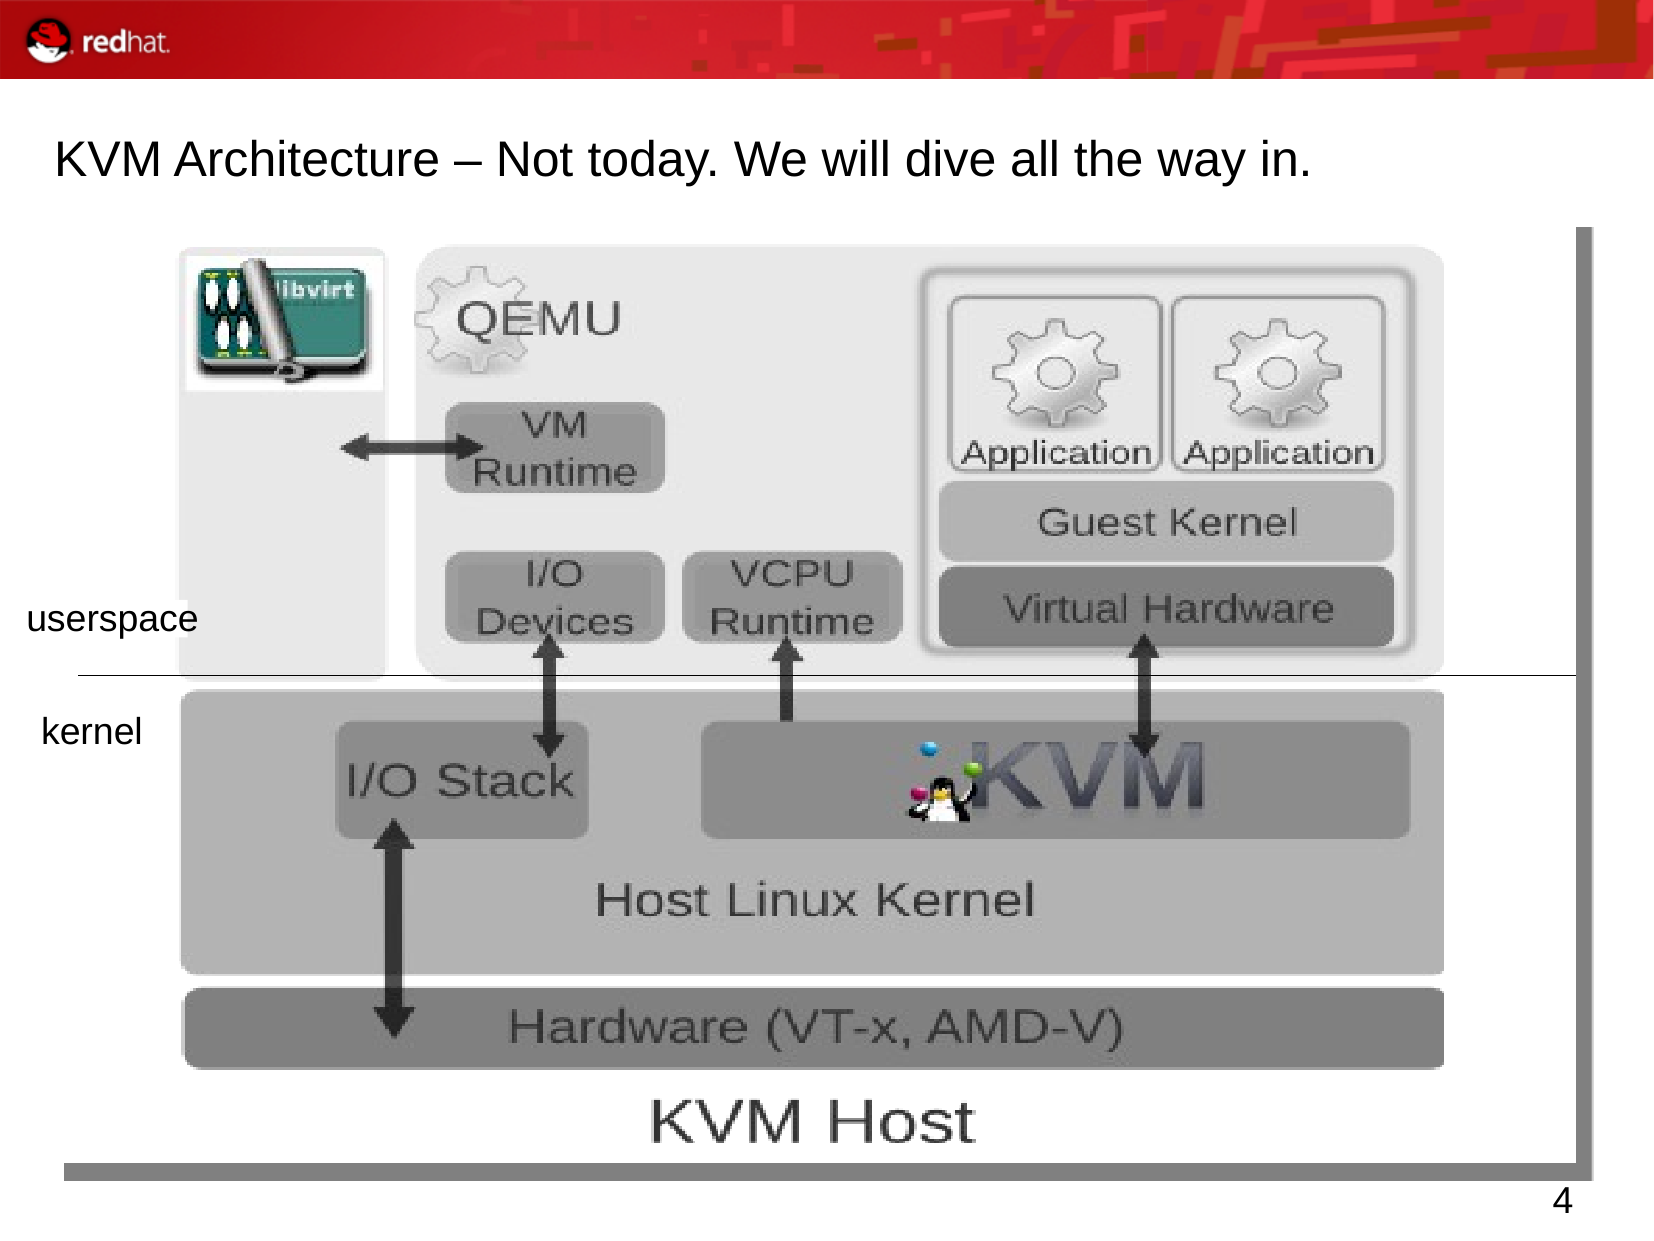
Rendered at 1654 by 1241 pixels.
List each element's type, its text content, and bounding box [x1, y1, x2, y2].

picture [46, 209, 1576, 1163]
title KVM Architecture – Not today. We will dive all the way in. [39, 100, 1576, 224]
picture [0, 0, 1654, 79]
text_box kernel [73, 712, 111, 750]
text_box userspace [37, 599, 188, 638]
